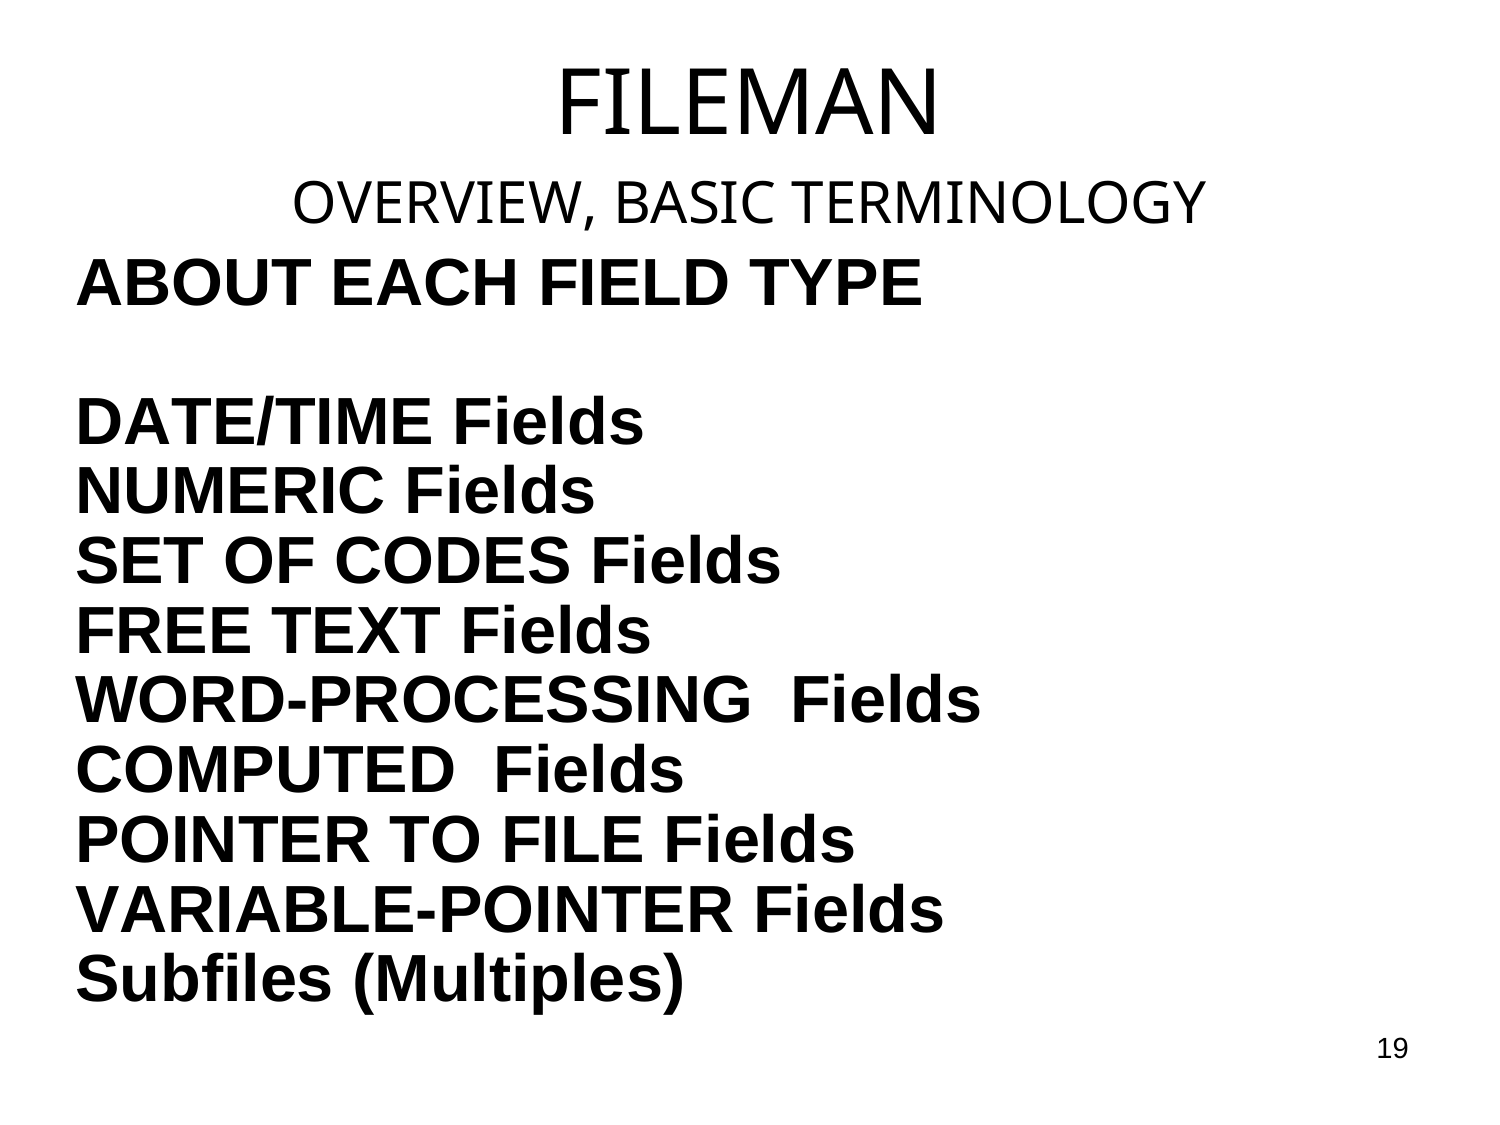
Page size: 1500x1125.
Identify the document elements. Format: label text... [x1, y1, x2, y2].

list ABOUT EACH FIELD TYPE DATE/TIME Fields NUMERIC Fields SET OF CODES Fields FREE TEXT Fields WORD-PROCESSING Fields COMPUTED Fields POINTER TO FILE Fields VARIABLE-POINTER Fields Subfiles (Multiples) [75, 262, 1424, 1035]
title FILEMAN OVERVIEW, BASIC TERMINOLOGY [75, 32, 1424, 245]
